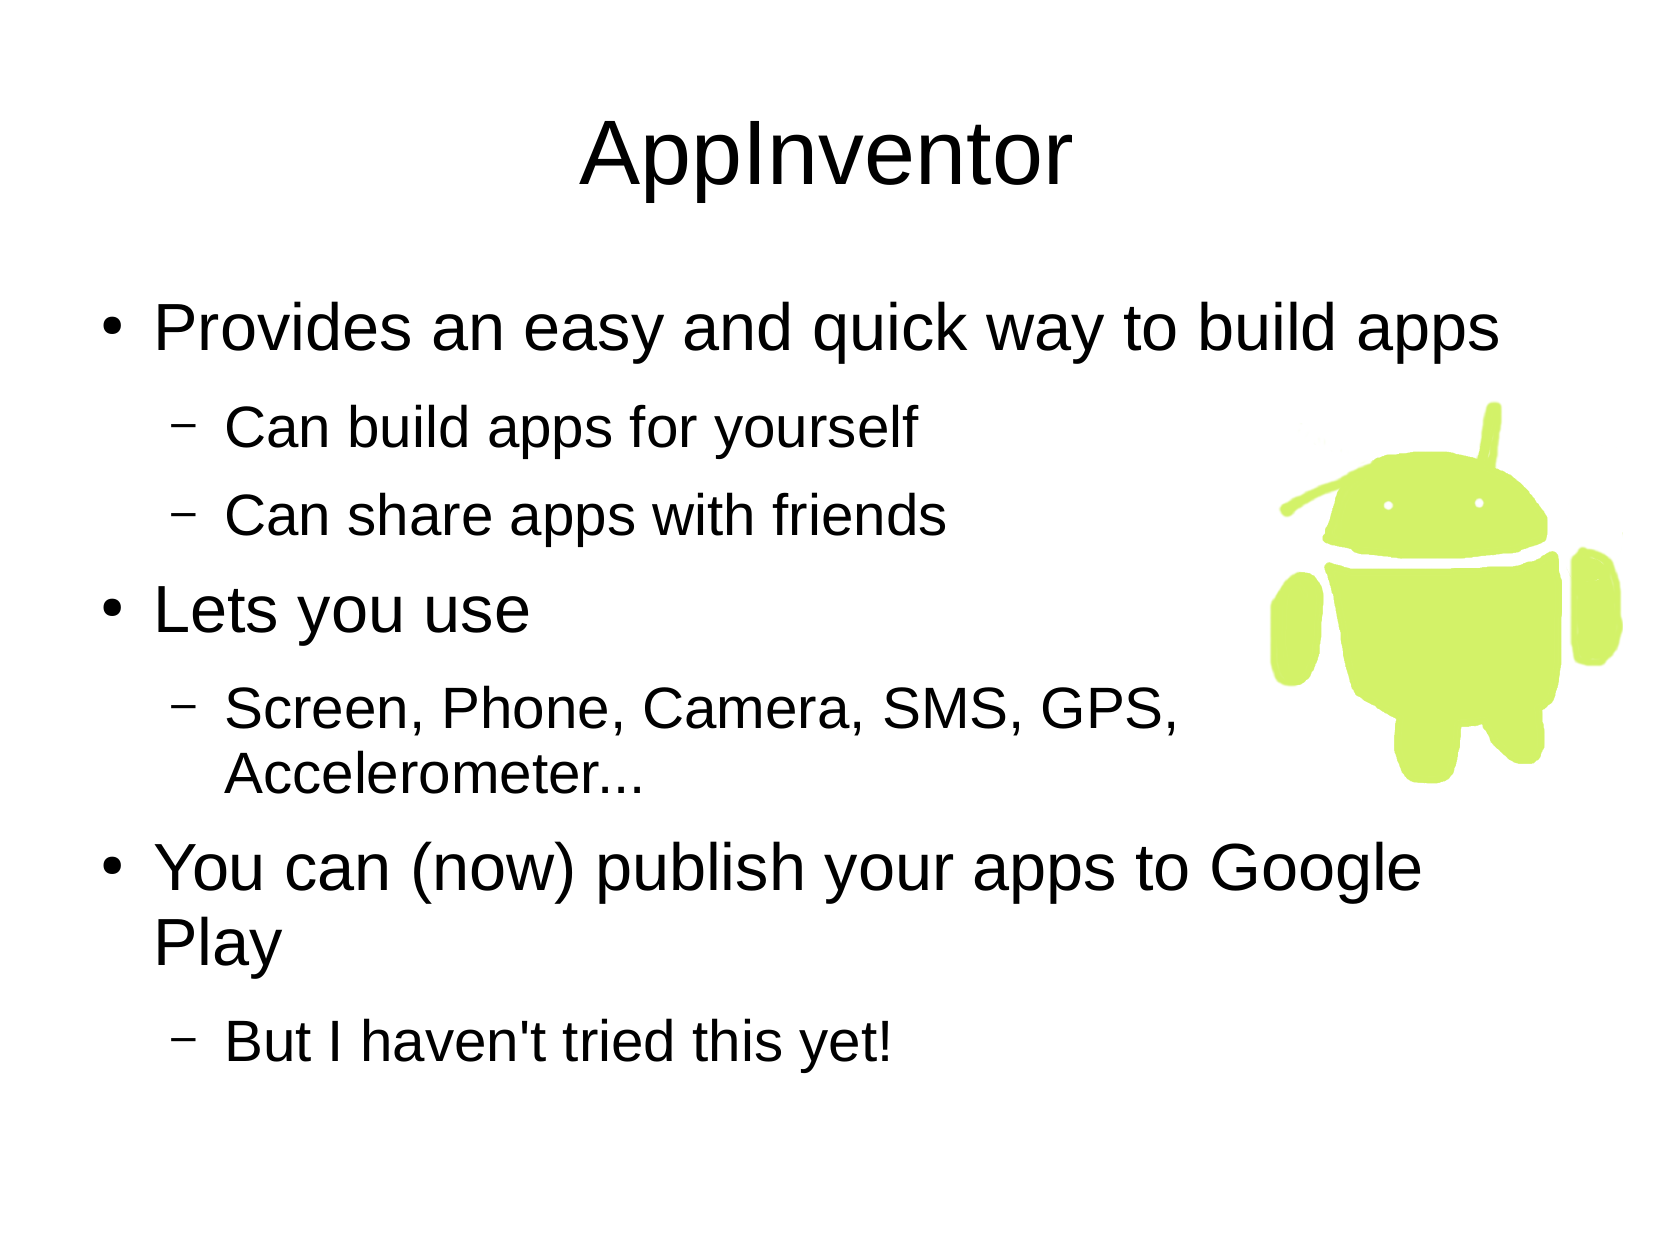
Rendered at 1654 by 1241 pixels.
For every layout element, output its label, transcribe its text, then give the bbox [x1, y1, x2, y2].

list Provides an easy and quick way to build apps Can build apps for yourself Can share apps with friends Lets you use Screen, Phone, Camera, SMS, GPS, Accelerometer... You can (now) publish your apps to Google Play But I haven't tried this yet! [82, 290, 1538, 1171]
title AppInventor [82, 49, 1571, 257]
picture [1260, 389, 1623, 836]
